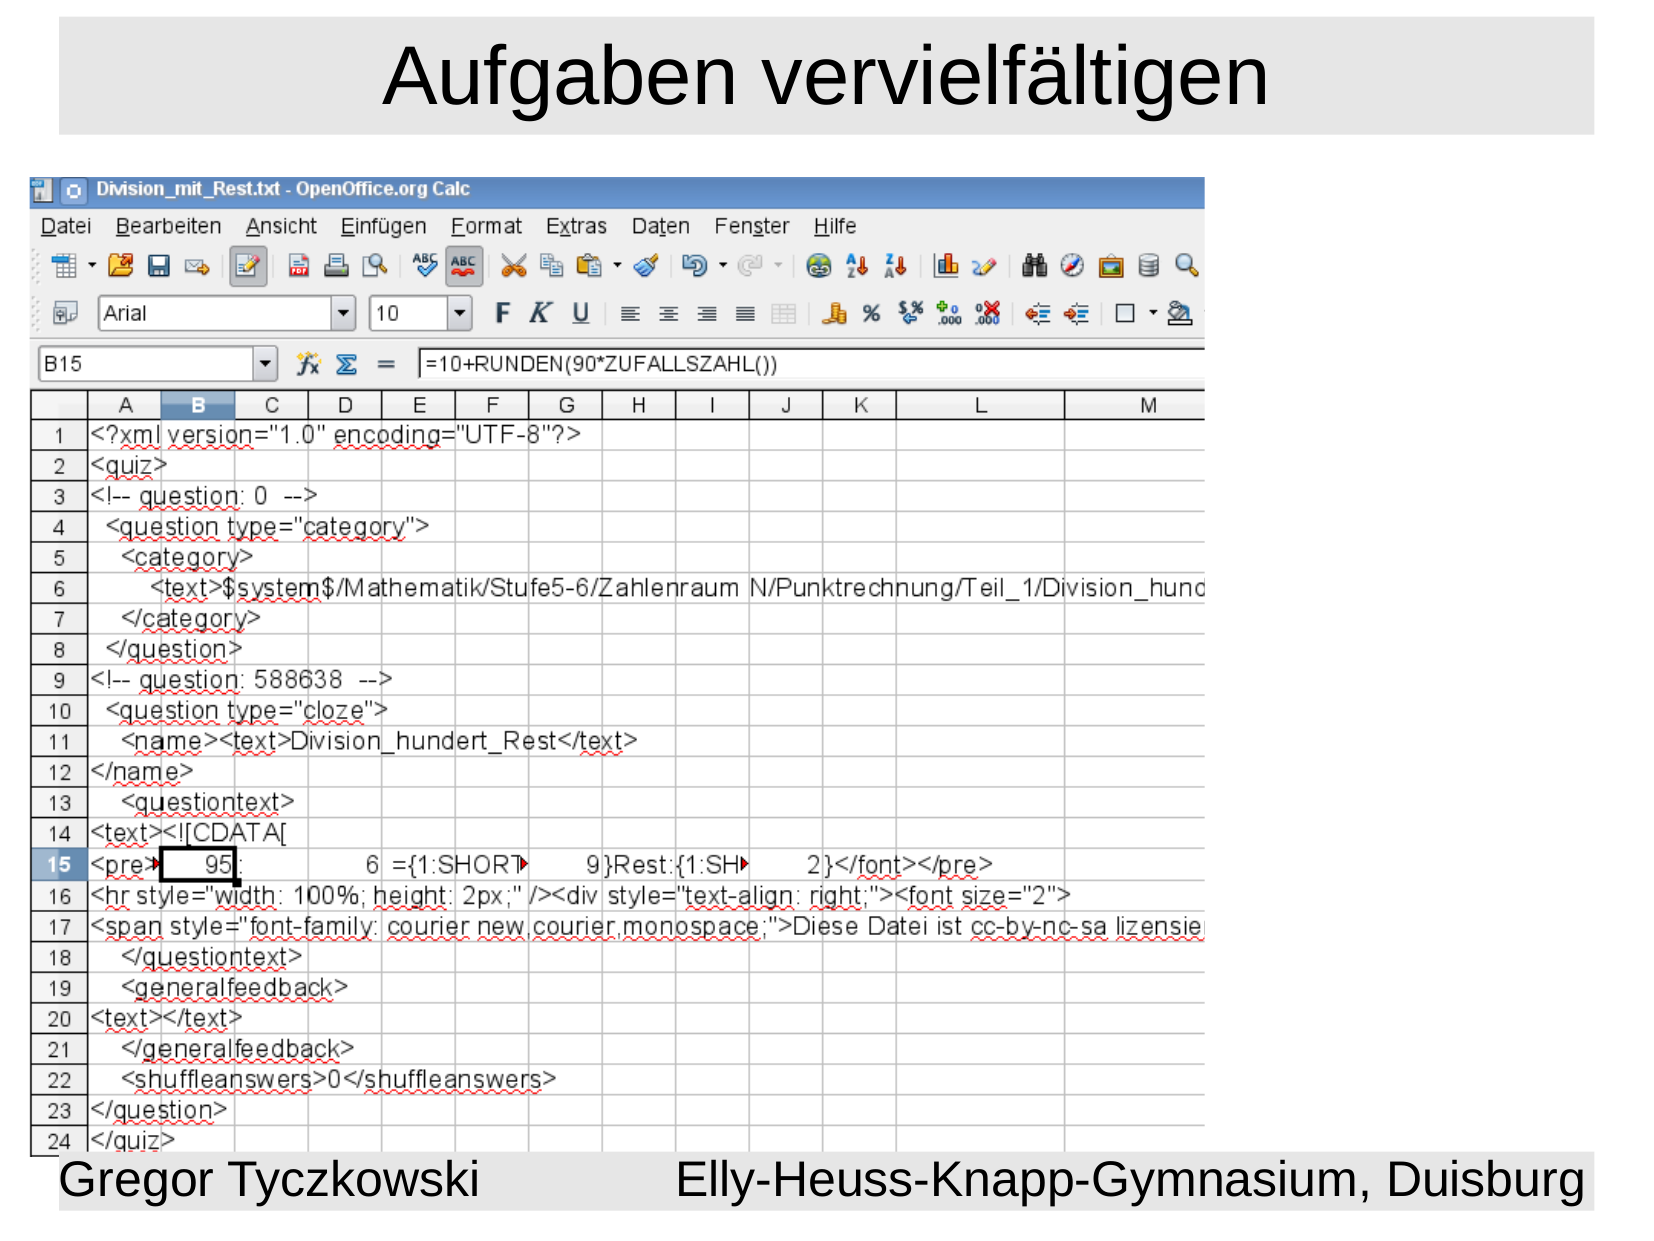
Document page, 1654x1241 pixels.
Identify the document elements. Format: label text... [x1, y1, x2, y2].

picture [29, 177, 1205, 1157]
title Aufgaben vervielfältigen [59, 16, 1595, 135]
list Gregor Tyczkowski Elly-Heuss-Knapp-Gymnasium, Duisburg [59, 1151, 1595, 1211]
